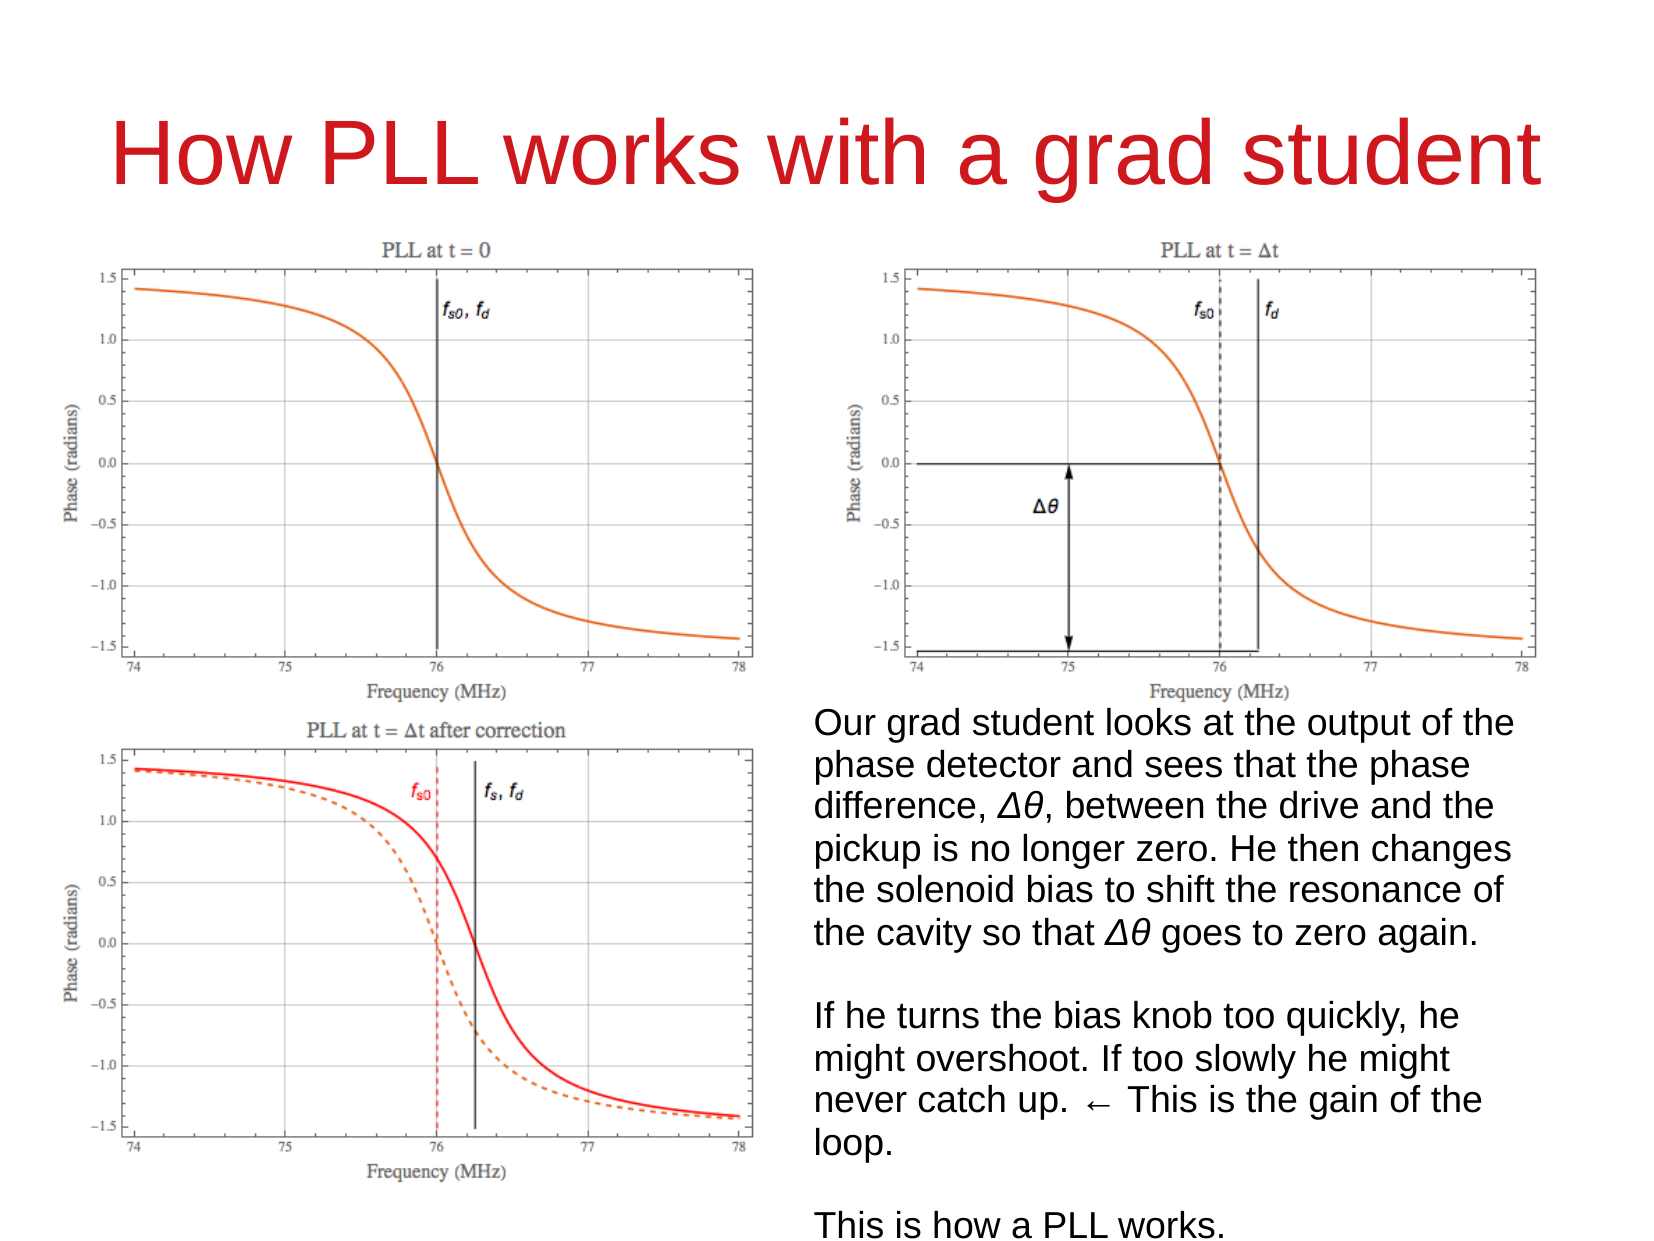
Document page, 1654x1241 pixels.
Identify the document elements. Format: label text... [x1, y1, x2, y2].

picture [63, 721, 759, 1186]
picture [63, 241, 759, 706]
picture [846, 241, 1542, 693]
text_box Our grad student looks at the output of the phase detector and sees that the phase difference, Δθ, between the drive and the pickup is no longer zero. He then changes the solenoid bias to shift the resonance of the cavity so that Δθ goes to zero again. If he turns the bias knob too quickly, he might overshoot. If too slowly he might never catch up. ← This is the gain of the loop. This is how a PLL works. [798, 693, 1568, 1241]
title How PLL works with a grad student [82, 49, 1571, 257]
